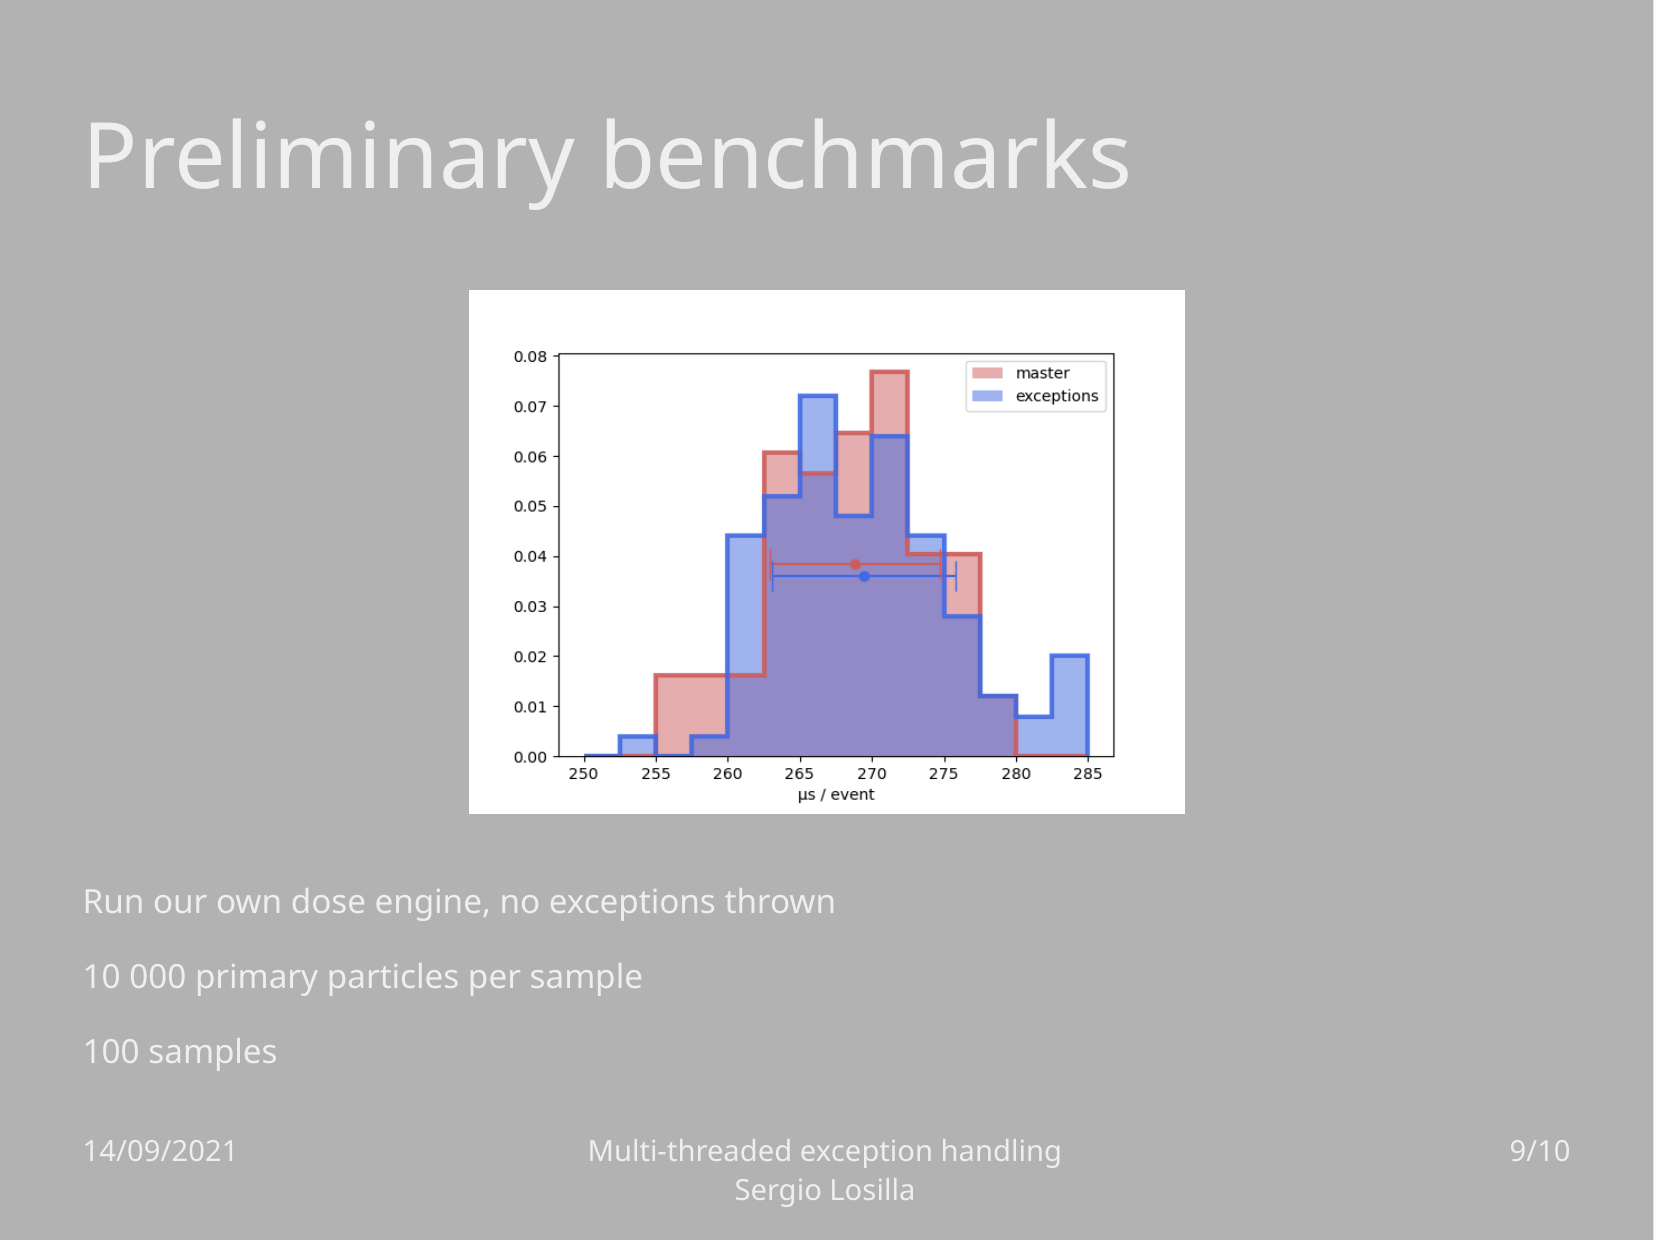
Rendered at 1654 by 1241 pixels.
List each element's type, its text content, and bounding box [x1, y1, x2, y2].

picture [469, 290, 1185, 814]
list Run our own dose engine, no exceptions thrown 10 000 primary particles per sample 100 samples [82, 902, 1571, 1074]
title Preliminary benchmarks [82, 49, 1571, 257]
